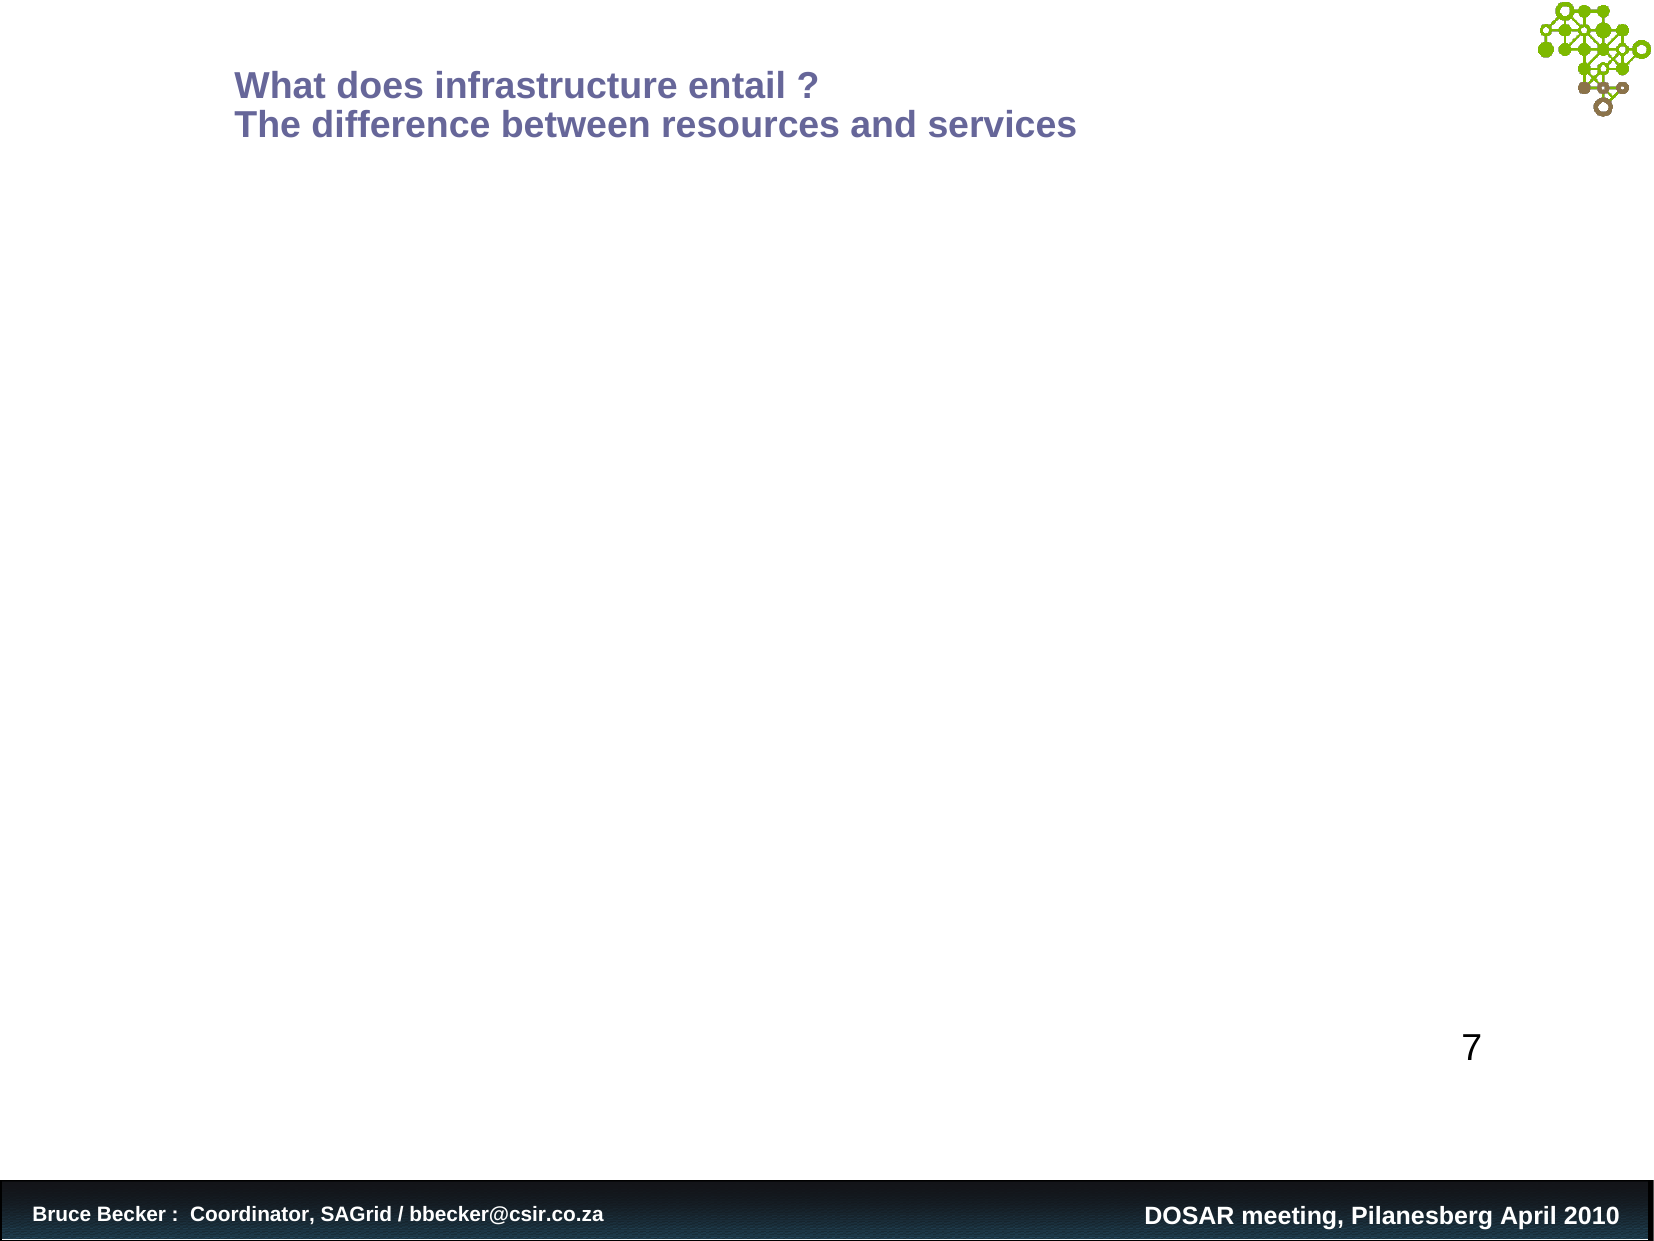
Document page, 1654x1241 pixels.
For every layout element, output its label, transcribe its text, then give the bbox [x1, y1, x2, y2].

picture [1534, 0, 1654, 119]
title What does infrastructure entail ? The difference between resources and services [234, 34, 1595, 173]
picture [0, 1180, 1654, 1241]
